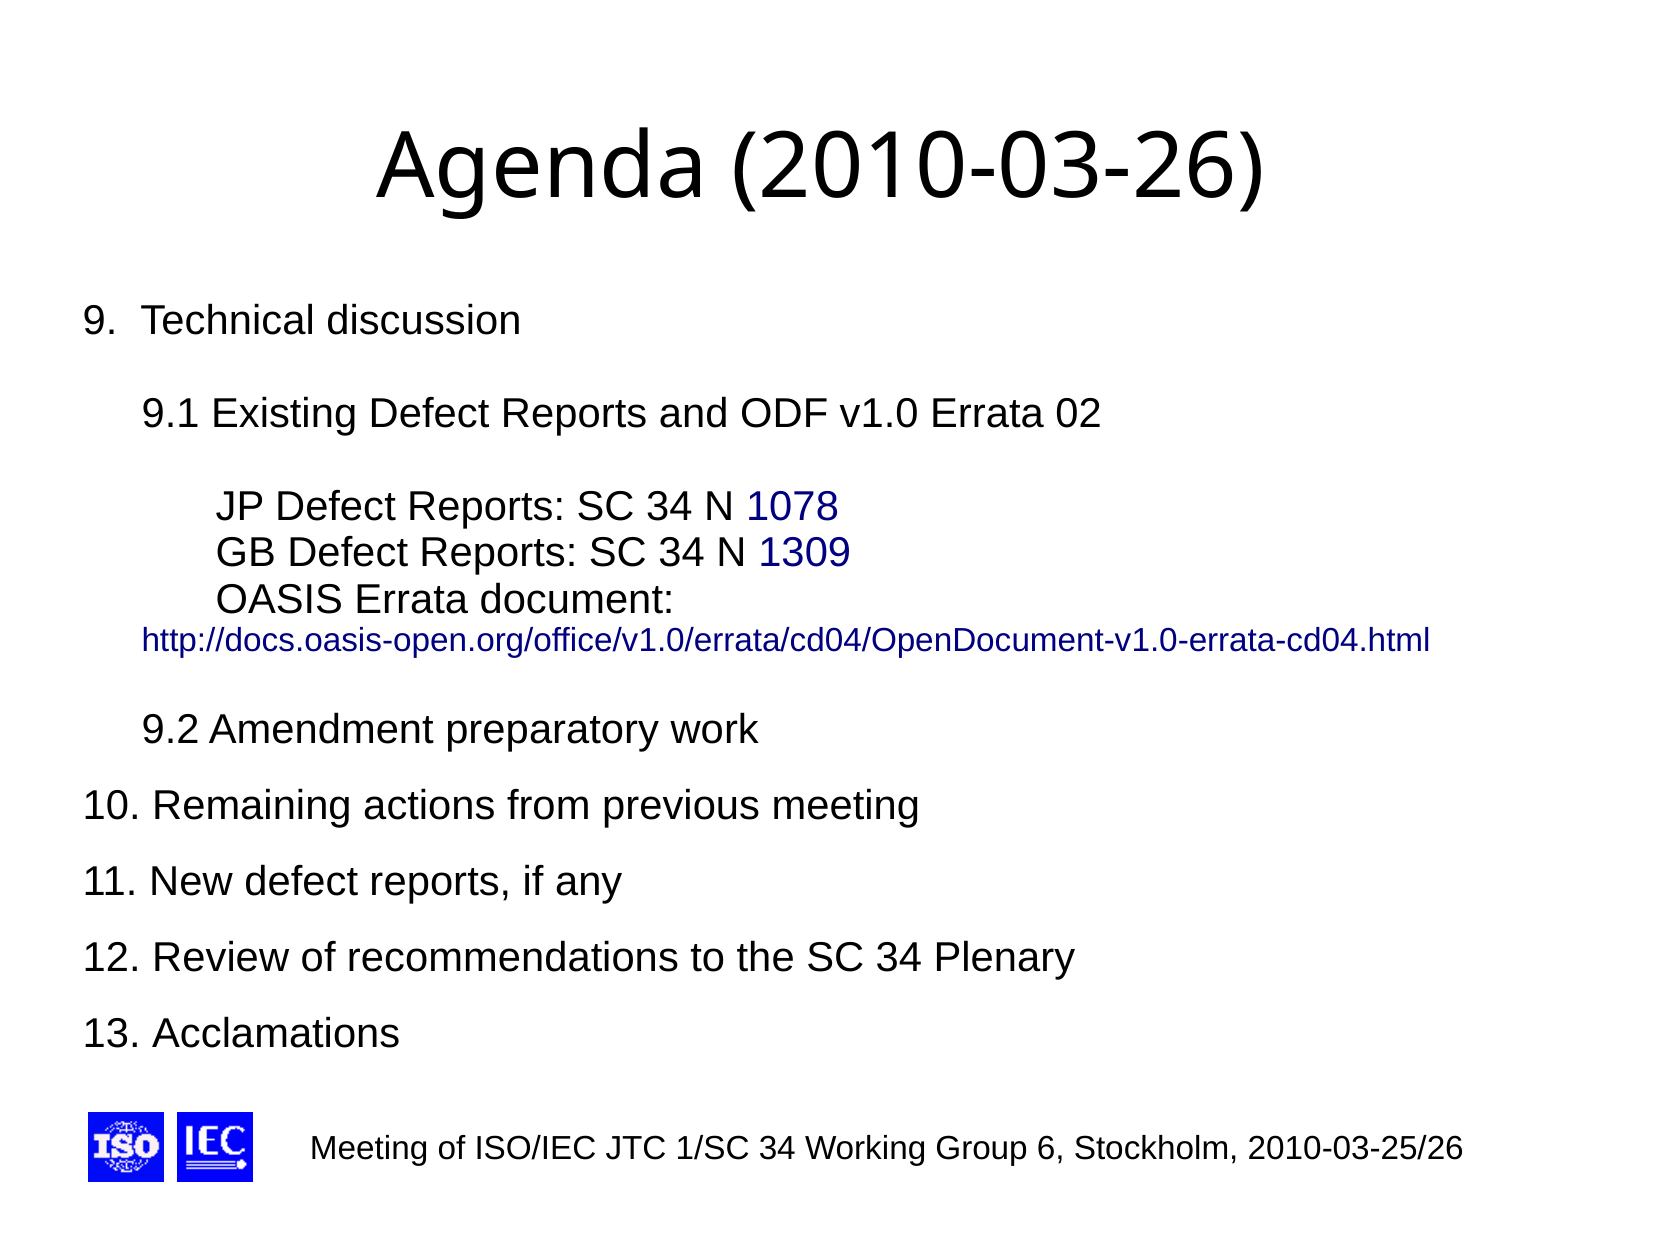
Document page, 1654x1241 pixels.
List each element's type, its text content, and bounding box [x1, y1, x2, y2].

title Agenda (2010-03-26) [76, 66, 1565, 259]
picture [177, 1112, 253, 1182]
picture [88, 1112, 164, 1182]
subtitle Technical discussion 9.1 Existing Defect Reports and ODF v1.0 Errata 02 JP Defect Reports: SC 34 N 1078 GB Defect Reports: SC 34 N 1309 OASIS Errata document: http://docs.oasis-open.org/office/v1.0/errata/cd04/OpenDocument-v1.0-errata-cd04.html 9.2 Amendment preparatory work Remaining actions from previous meeting New defect reports, if any Review of recommendations to the SC 34 Plenary Acclamations [82, 294, 1571, 1105]
